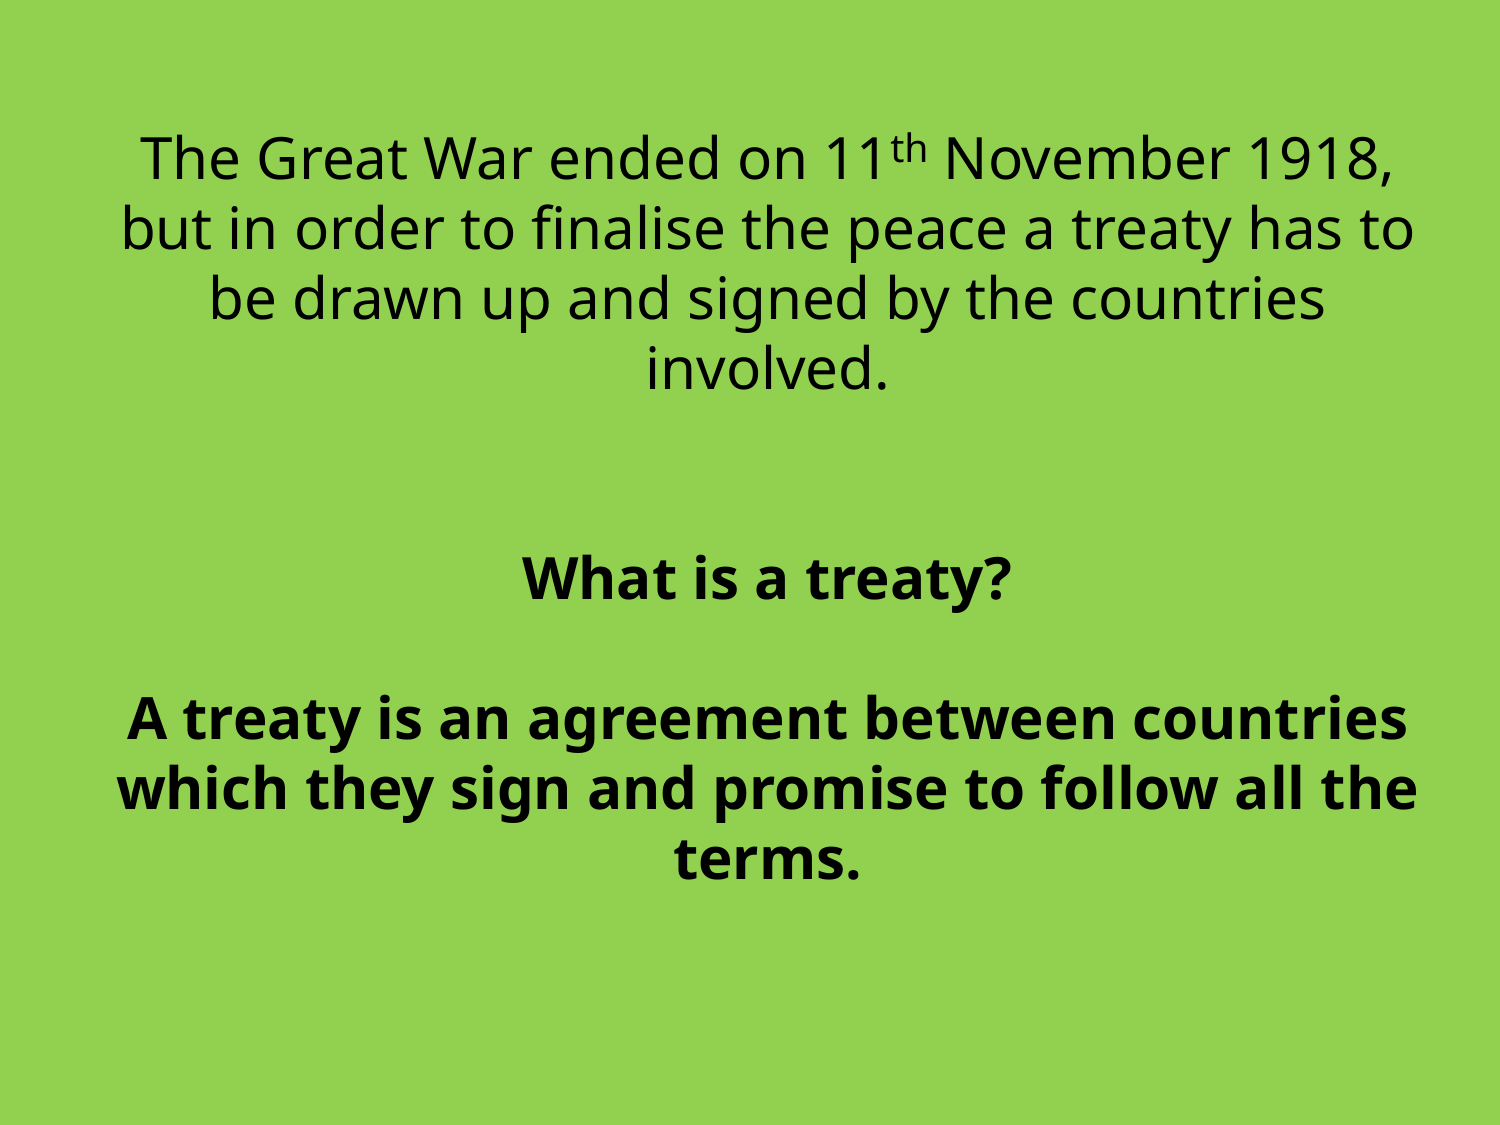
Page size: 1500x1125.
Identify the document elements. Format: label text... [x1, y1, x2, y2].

text_box The Great War ended on 11th November 1918, but in order to finalise the peace a treaty has to be drawn up and signed by the countries involved. What is a treaty? A treaty is an agreement between countries which they sign and promise to follow all the terms. [88, 113, 1447, 907]
